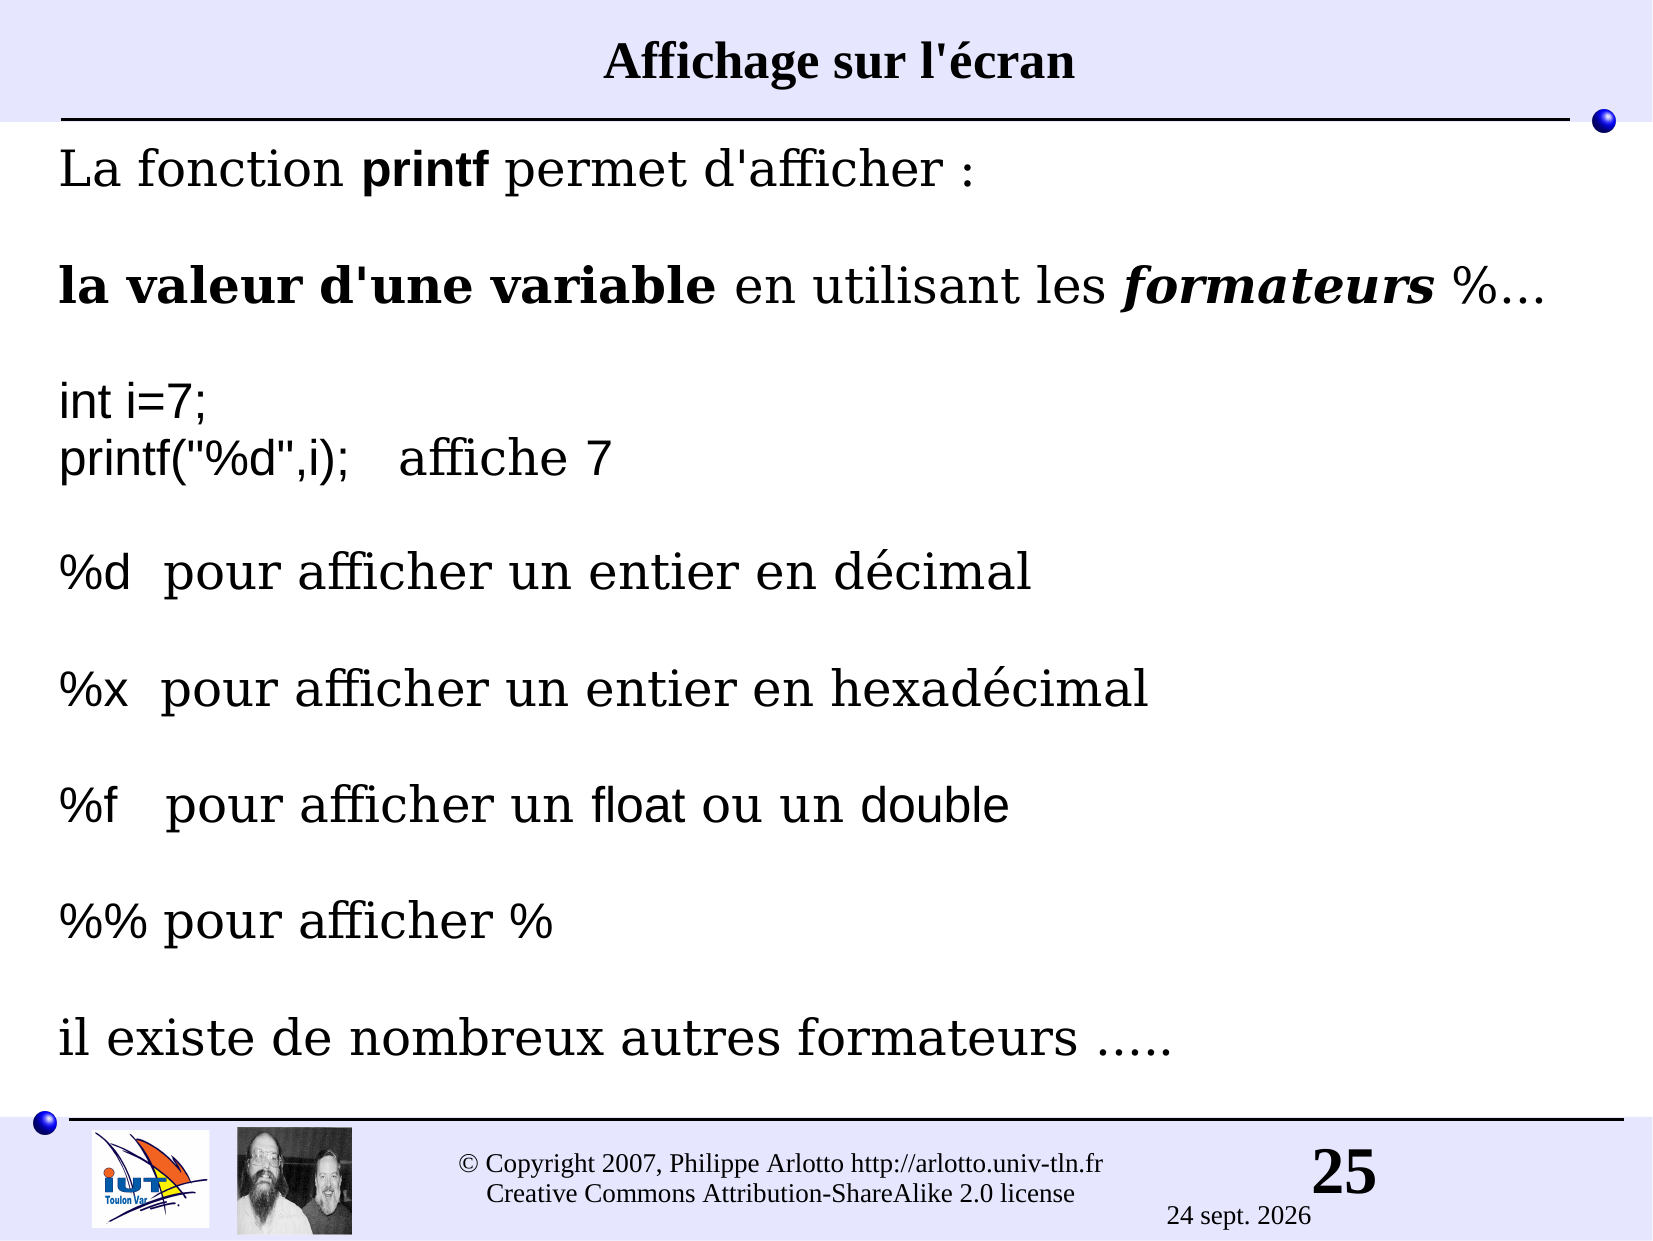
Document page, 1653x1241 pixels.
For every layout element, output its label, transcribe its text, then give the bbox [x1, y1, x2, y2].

picture [237, 1188, 352, 1235]
title Affichage sur l'écran [95, 14, 1585, 107]
text_box La fonction printf permet d'afficher : la valeur d'une variable en utilisant les formateurs %... int i=7; printf("%d",i); affiche 7 %d pour afficher un entier en décimal %x pour afficher un entier en hexadécimal %f pour afficher un float ou un double %% pour afficher % il existe de nombreux autres formateurs ..... [58, 139, 1548, 1188]
